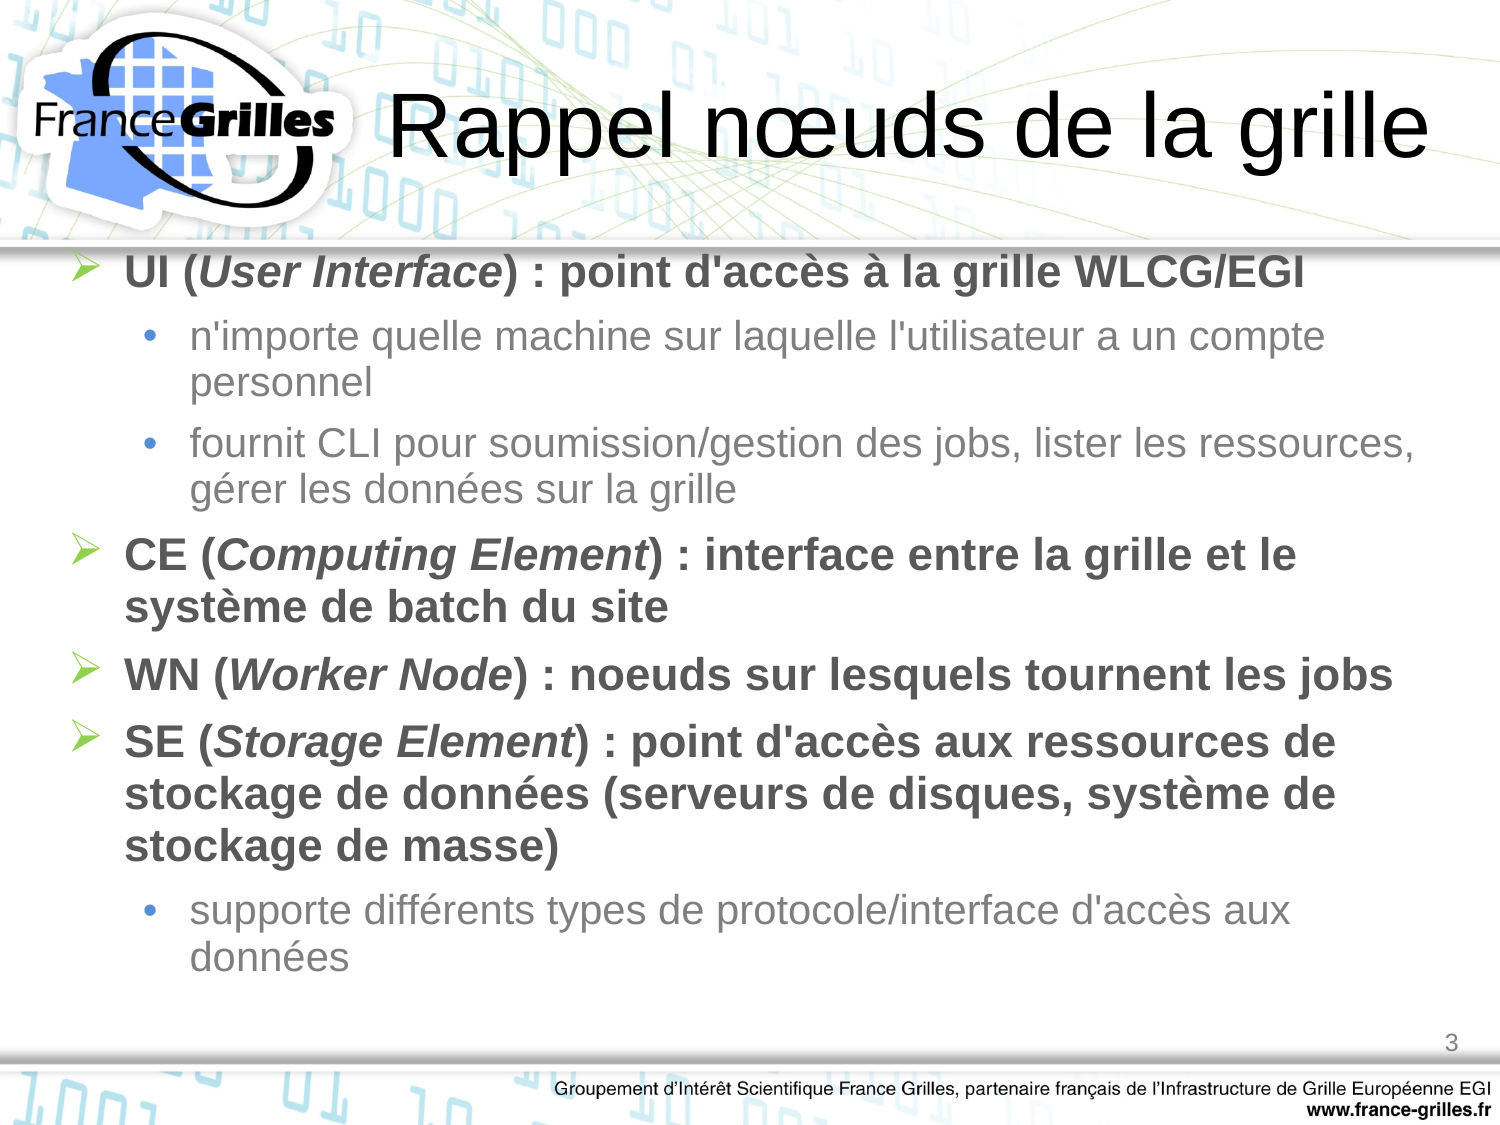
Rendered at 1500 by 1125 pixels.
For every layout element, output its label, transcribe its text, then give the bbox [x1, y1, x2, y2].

picture [0, 0, 1500, 1125]
title Rappel nœuds de la grille [372, 7, 1459, 238]
list UI (User Interface) : point d'accès à la grille WLCG/EGI n'importe quelle machine sur laquelle l'utilisateur a un compte personnel fournit CLI pour soumission/gestion des jobs, lister les ressources, gérer les données sur la grille CE (Computing Element) : interface entre la grille et le système de batch du site WN (Worker Node) : noeuds sur lesquels tournent les jobs SE (Storage Element) : point d'accès aux ressources de stockage de données (serveurs de disques, système de stockage de masse)‏ supporte différents types de protocole/interface d'accès aux données [53, 238, 1459, 1075]
